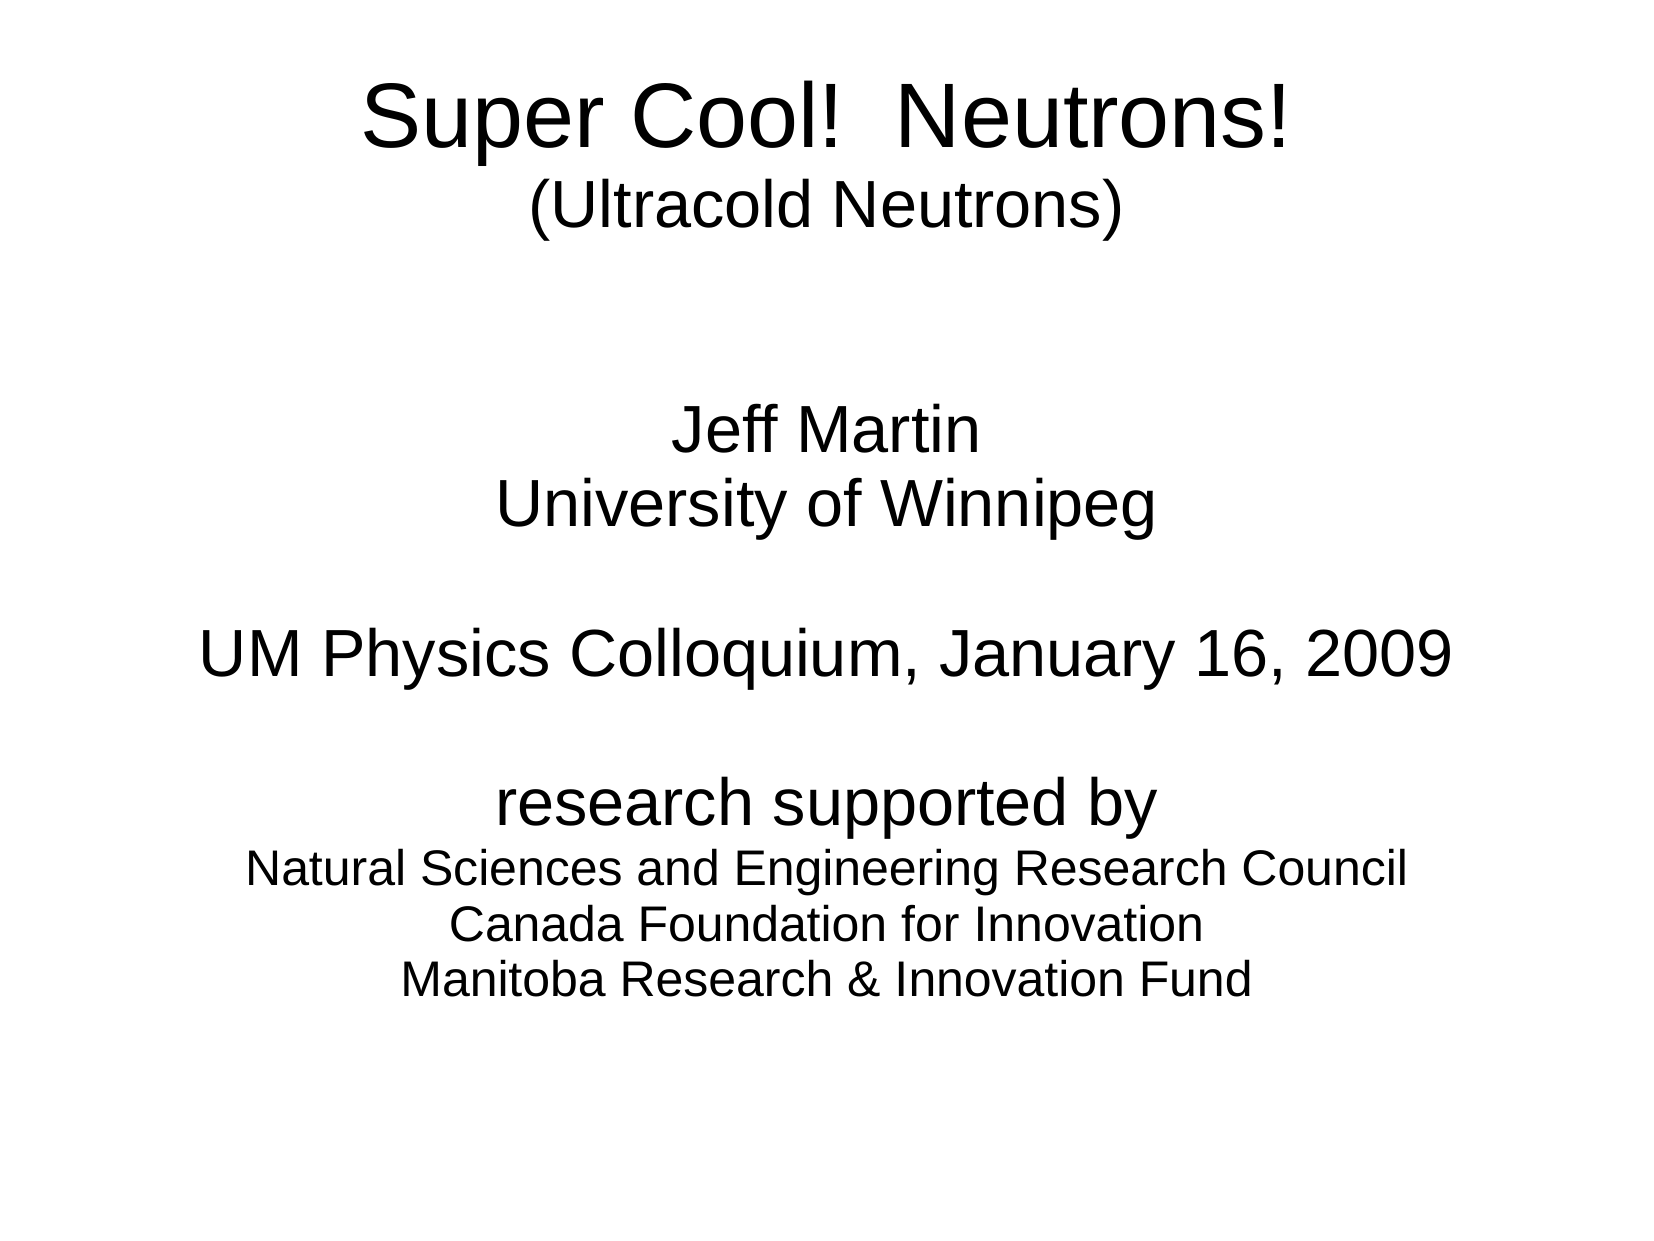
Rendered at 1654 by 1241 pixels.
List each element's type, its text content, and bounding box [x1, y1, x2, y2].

title Super Cool! Neutrons! (Ultracold Neutrons) [82, 54, 1571, 252]
subtitle Jeff Martin University of Winnipeg UM Physics Colloquium, January 16, 2009 research supported by Natural Sciences and Engineering Research Council Canada Foundation for Innovation Manitoba Research & Innovation Fund [82, 297, 1571, 1102]
